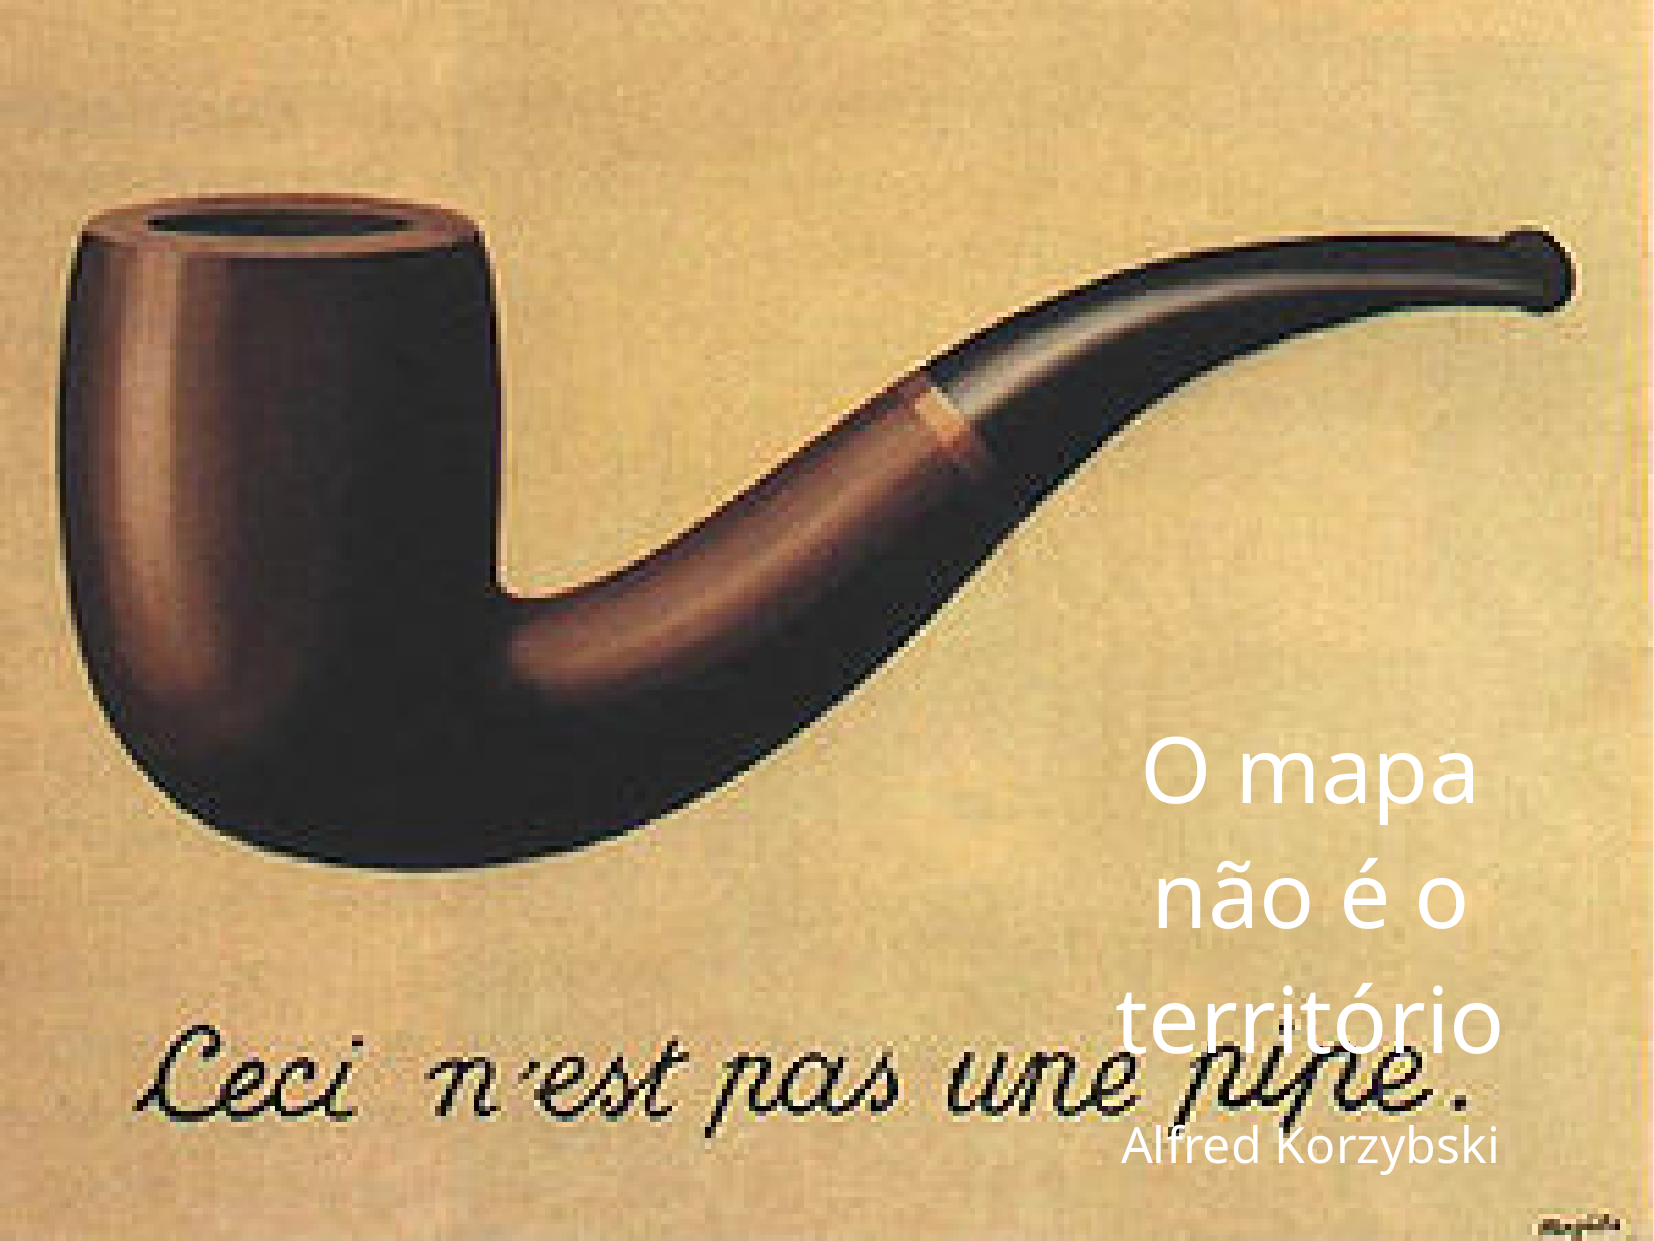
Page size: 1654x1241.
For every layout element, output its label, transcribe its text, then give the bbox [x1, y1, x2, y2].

picture [0, 0, 1654, 1241]
list O mapa não é o território Alfred Korzybski [1056, 585, 1565, 1004]
